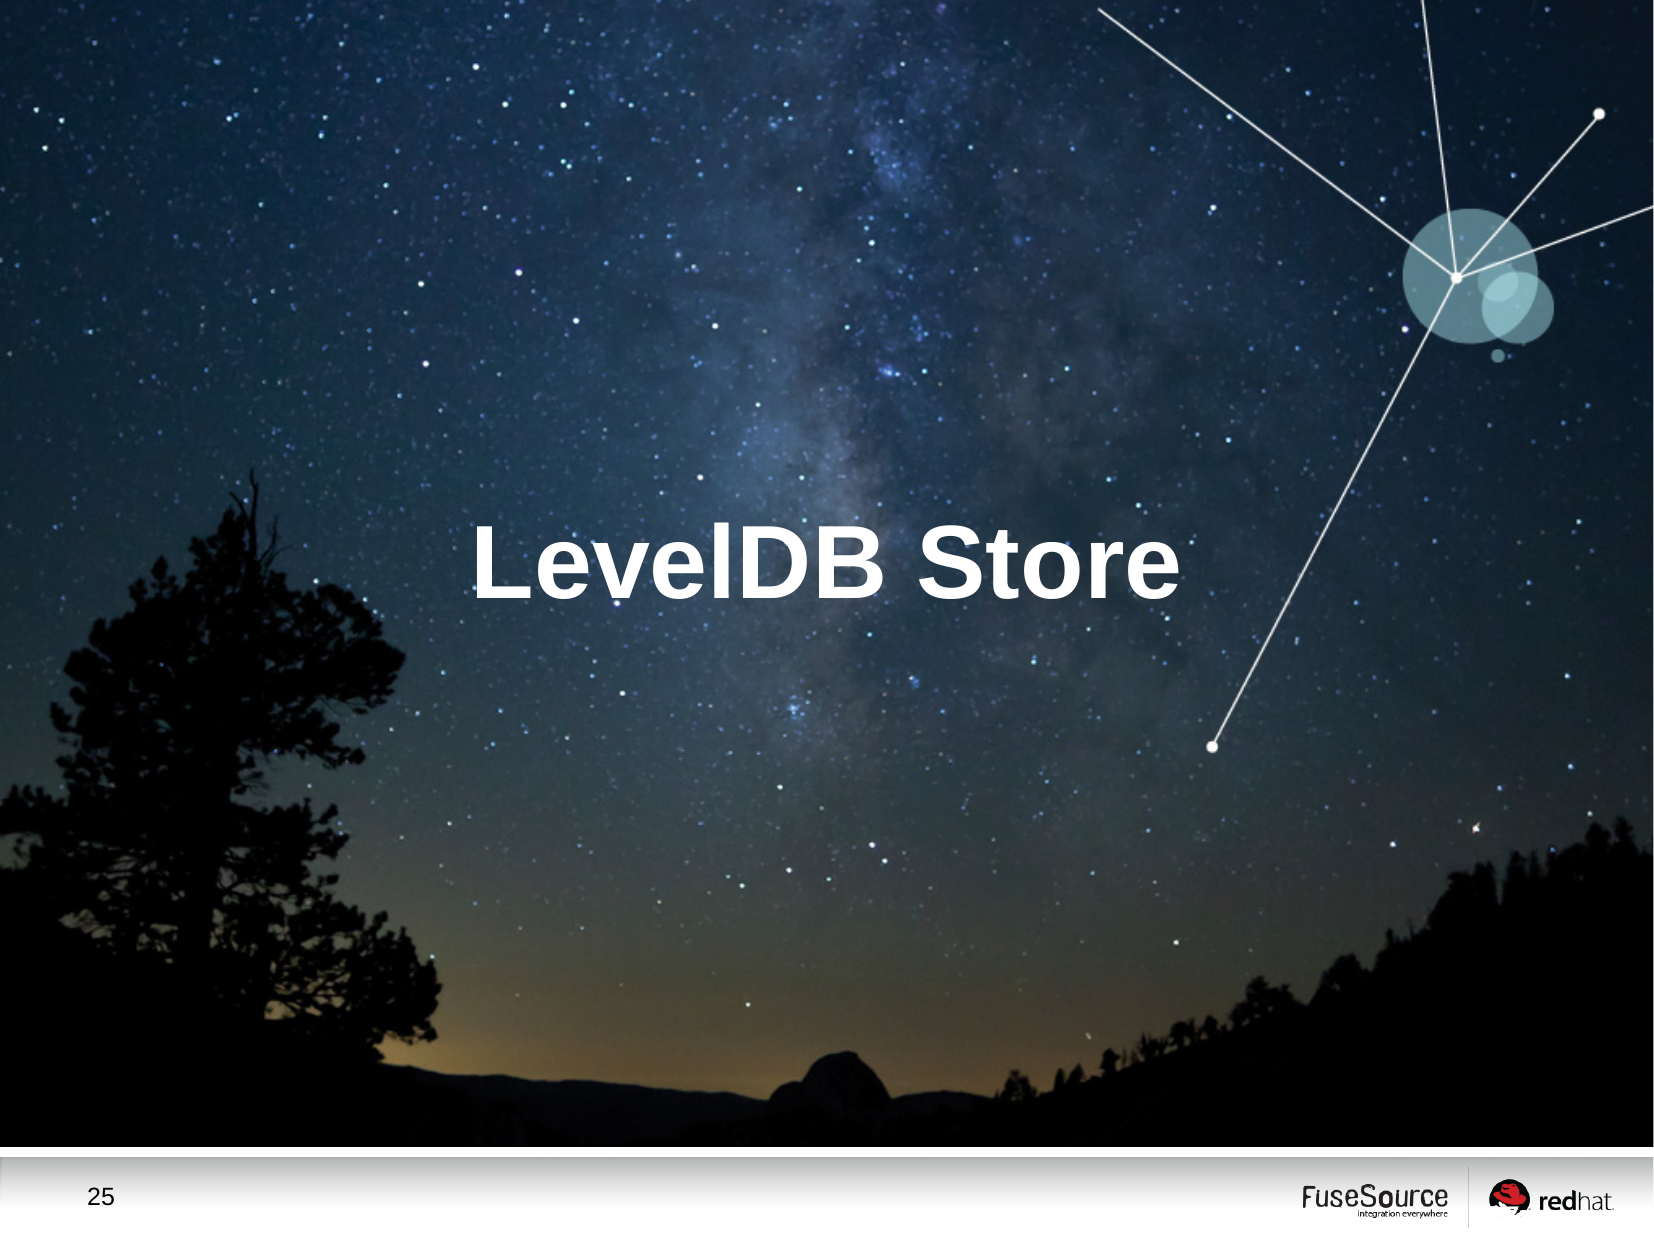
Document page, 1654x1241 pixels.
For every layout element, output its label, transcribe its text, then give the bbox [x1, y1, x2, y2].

title LevelDB Store [82, 262, 1571, 862]
picture [0, 0, 1654, 1241]
